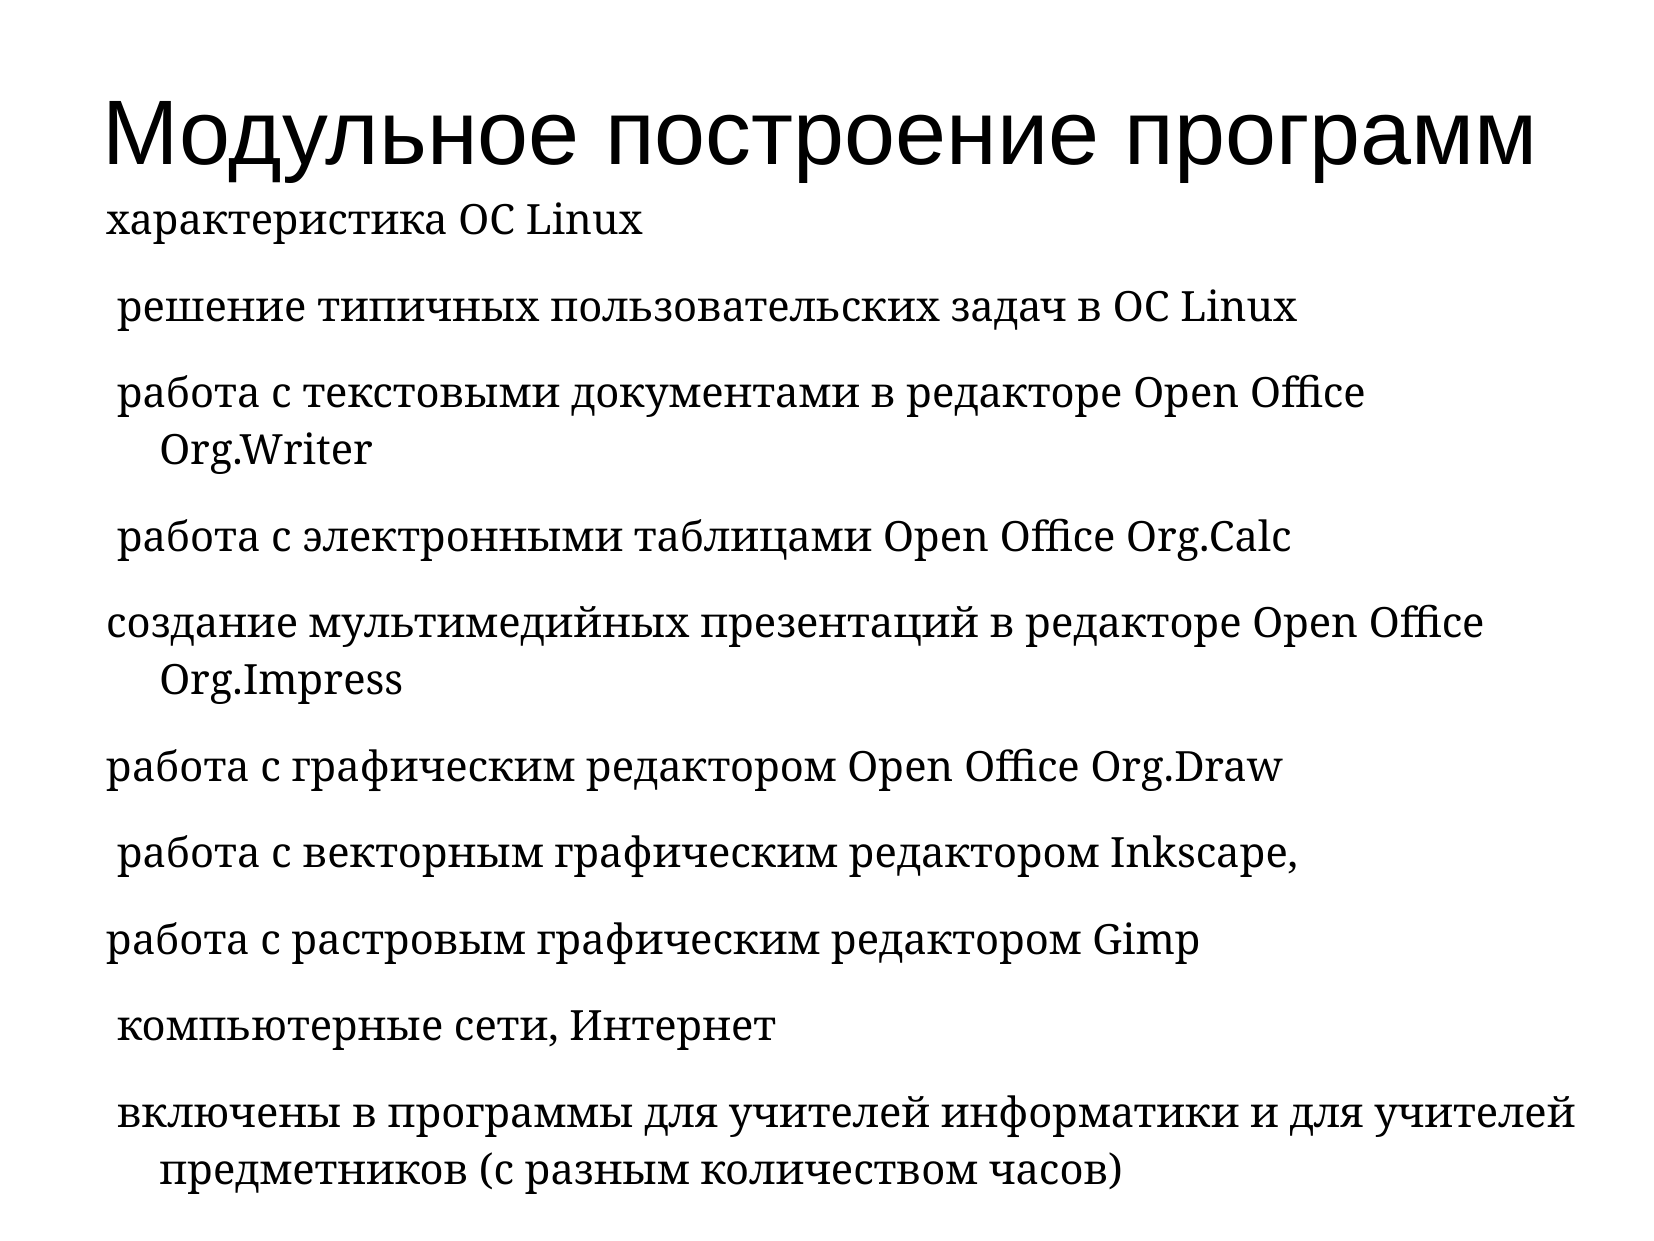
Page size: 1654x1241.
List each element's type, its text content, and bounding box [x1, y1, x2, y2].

title Модульное построение программ [76, 29, 1565, 237]
list характеристика ОС Linux решение типичных пользовательских задач в ОС Linux работа с текстовыми документами в редакторе Open Office Org.Writer работа с электронными таблицами Open Office Org.Calс создание мультимедийных презентаций в редакторе Open Office Org.Impress работа с графическим редактором Open Office Org.Draw работа с векторным графическим редактором Inkscape, работа с растровым графическим редактором Gimp компьютерные сети, Интернет включены в программы для учителей информатики и для учителей предметников (с разным количеством часов) [88, 189, 1577, 1109]
